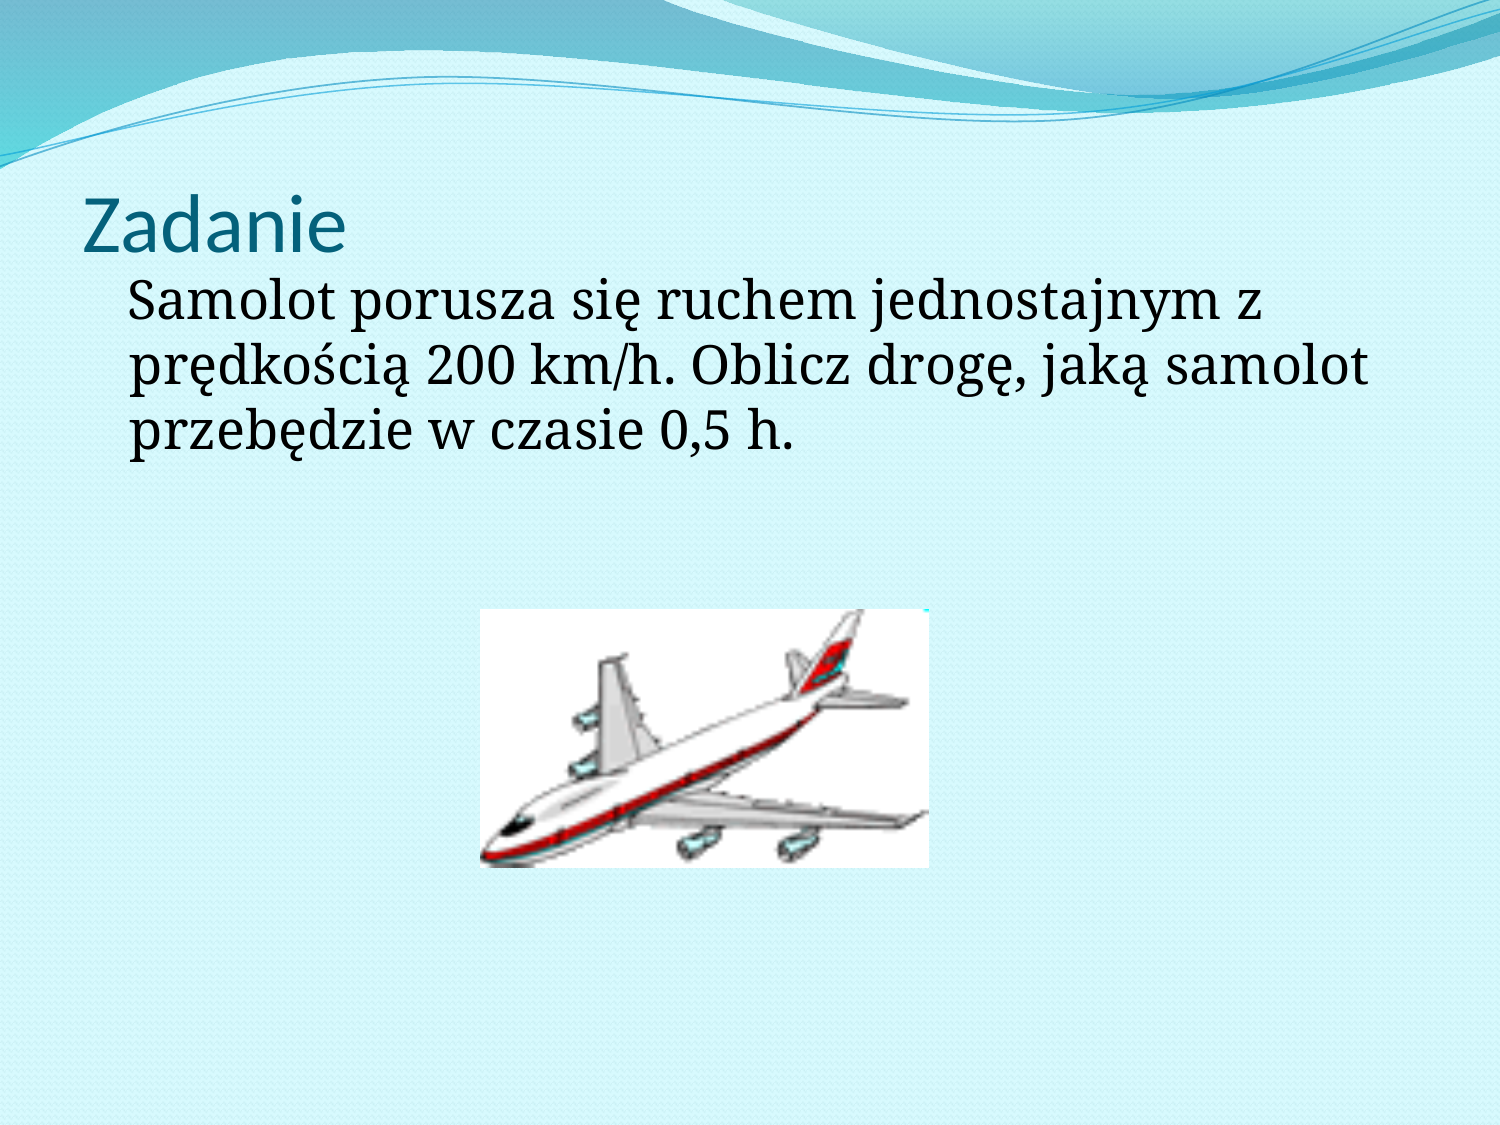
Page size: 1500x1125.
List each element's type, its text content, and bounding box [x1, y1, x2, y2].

picture [0, 0, 1500, 1125]
title Zadanie [82, 82, 1432, 270]
list Samolot porusza się ruchem jednostajnym z prędkością 200 km/h. Oblicz drogę, jaką samolot przebędzie w czasie 0,5 h. [70, 257, 1421, 551]
